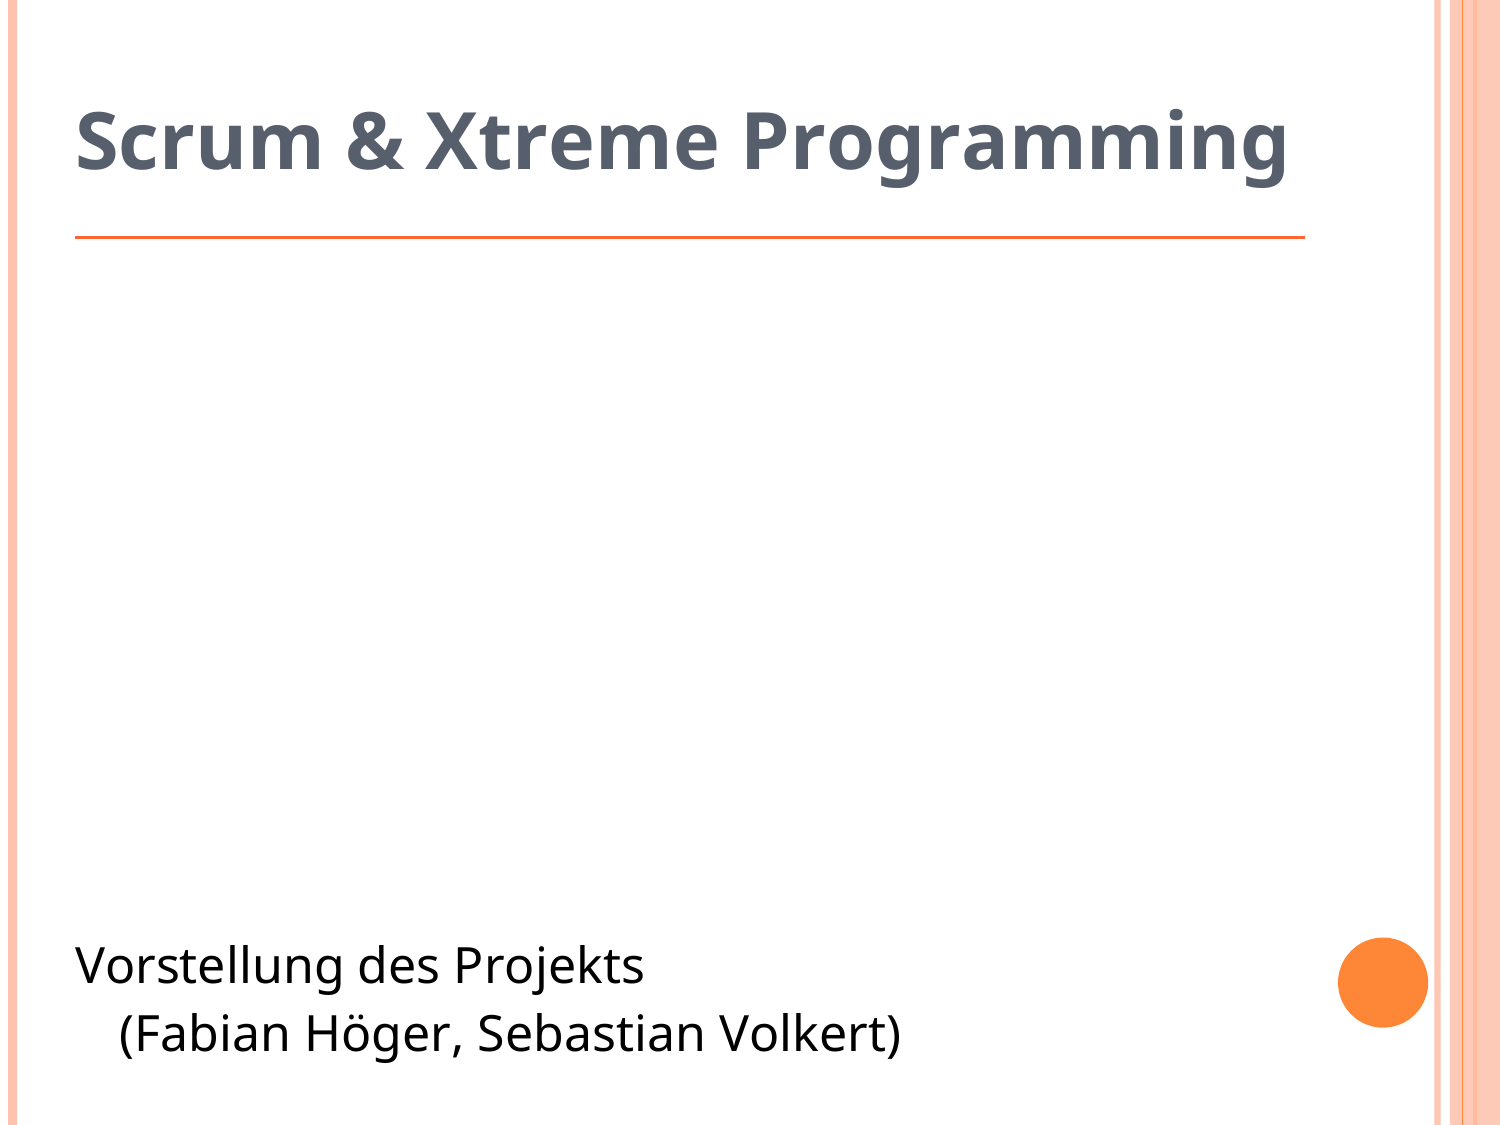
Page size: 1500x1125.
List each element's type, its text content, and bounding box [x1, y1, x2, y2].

title Scrum & Xtreme Programming [74, 44, 1407, 233]
list Vorstellung des Projekts (Fabian Höger, Sebastian Volkert) [74, 929, 1005, 1112]
